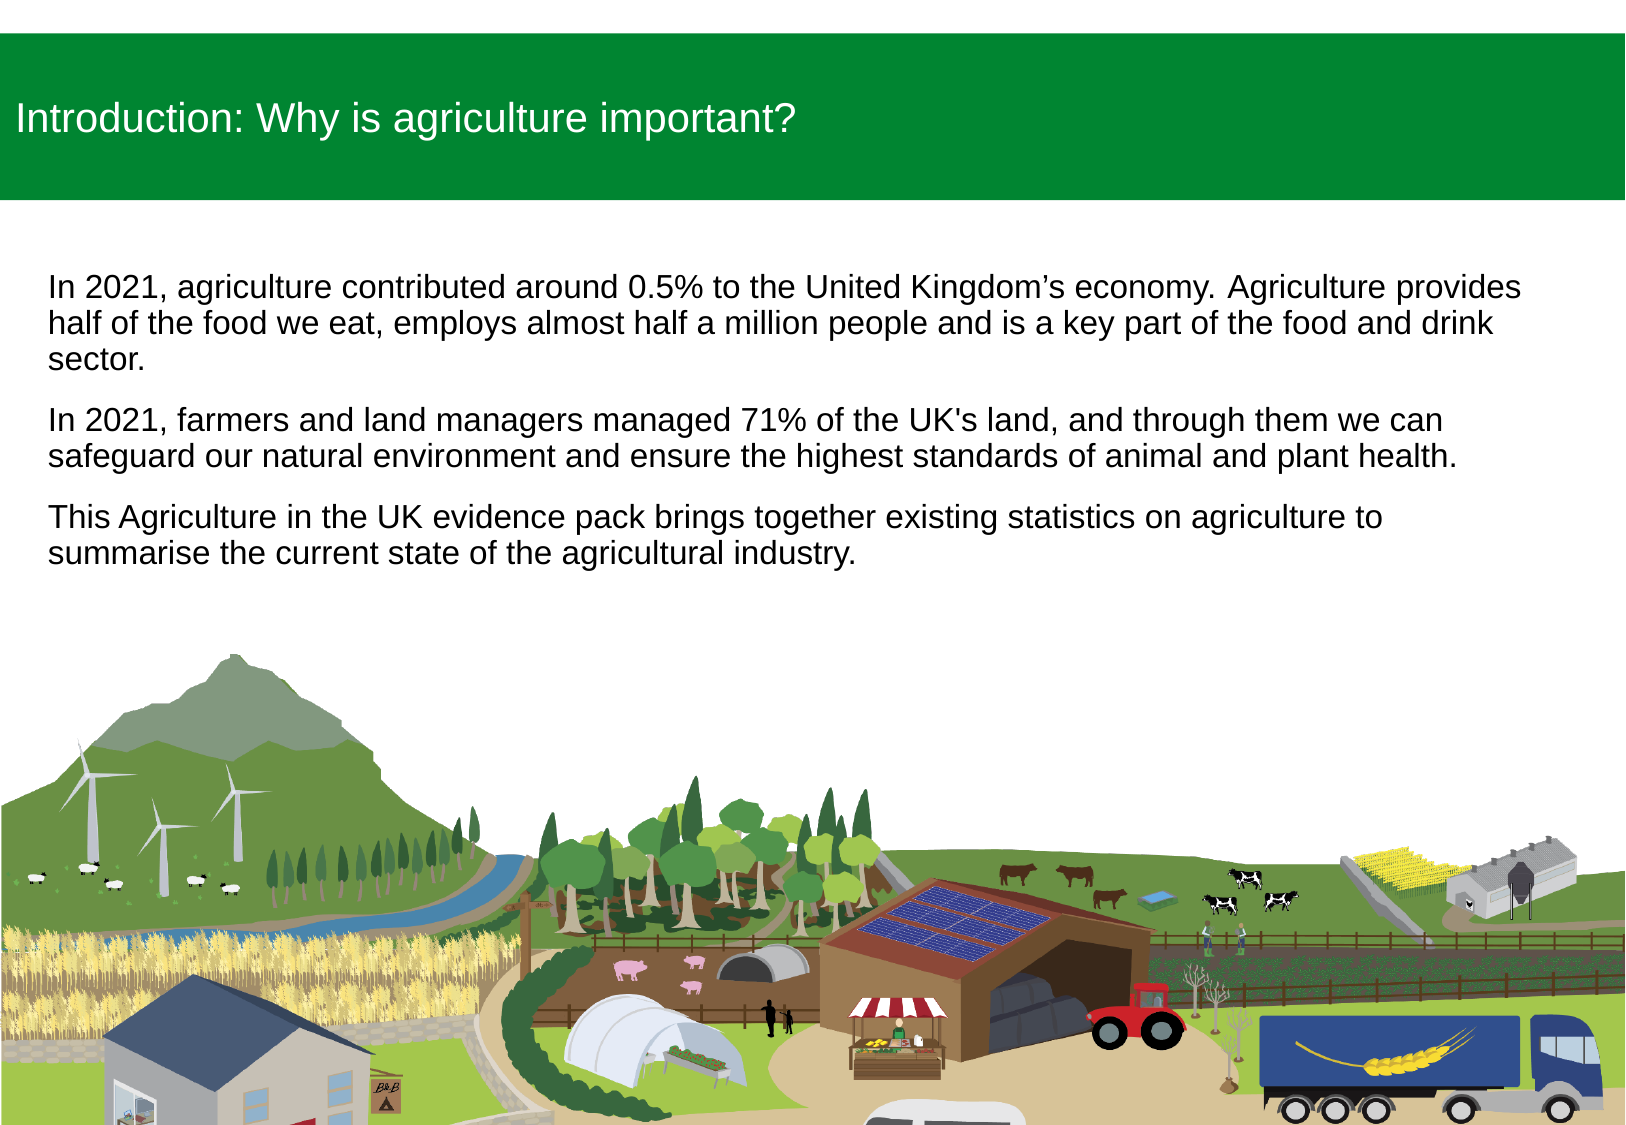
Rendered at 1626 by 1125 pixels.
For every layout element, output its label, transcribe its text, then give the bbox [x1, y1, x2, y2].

text_box In 2021, agriculture contributed around 0.5% to the United Kingdom’s economy. Agriculture provides half of the food we eat, employs almost half a million people and is a key part of the food and drink sector. In 2021, farmers and land managers managed 71% of the UK's land, and through them we can safeguard our natural environment and ensure the highest standards of animal and plant health. This Agriculture in the UK evidence pack brings together existing statistics on agriculture to summarise the current state of the agricultural industry. [32, 262, 1538, 577]
picture [0, 654, 1625, 1125]
text_box Introduction: Why is agriculture important? [0, 33, 1625, 201]
